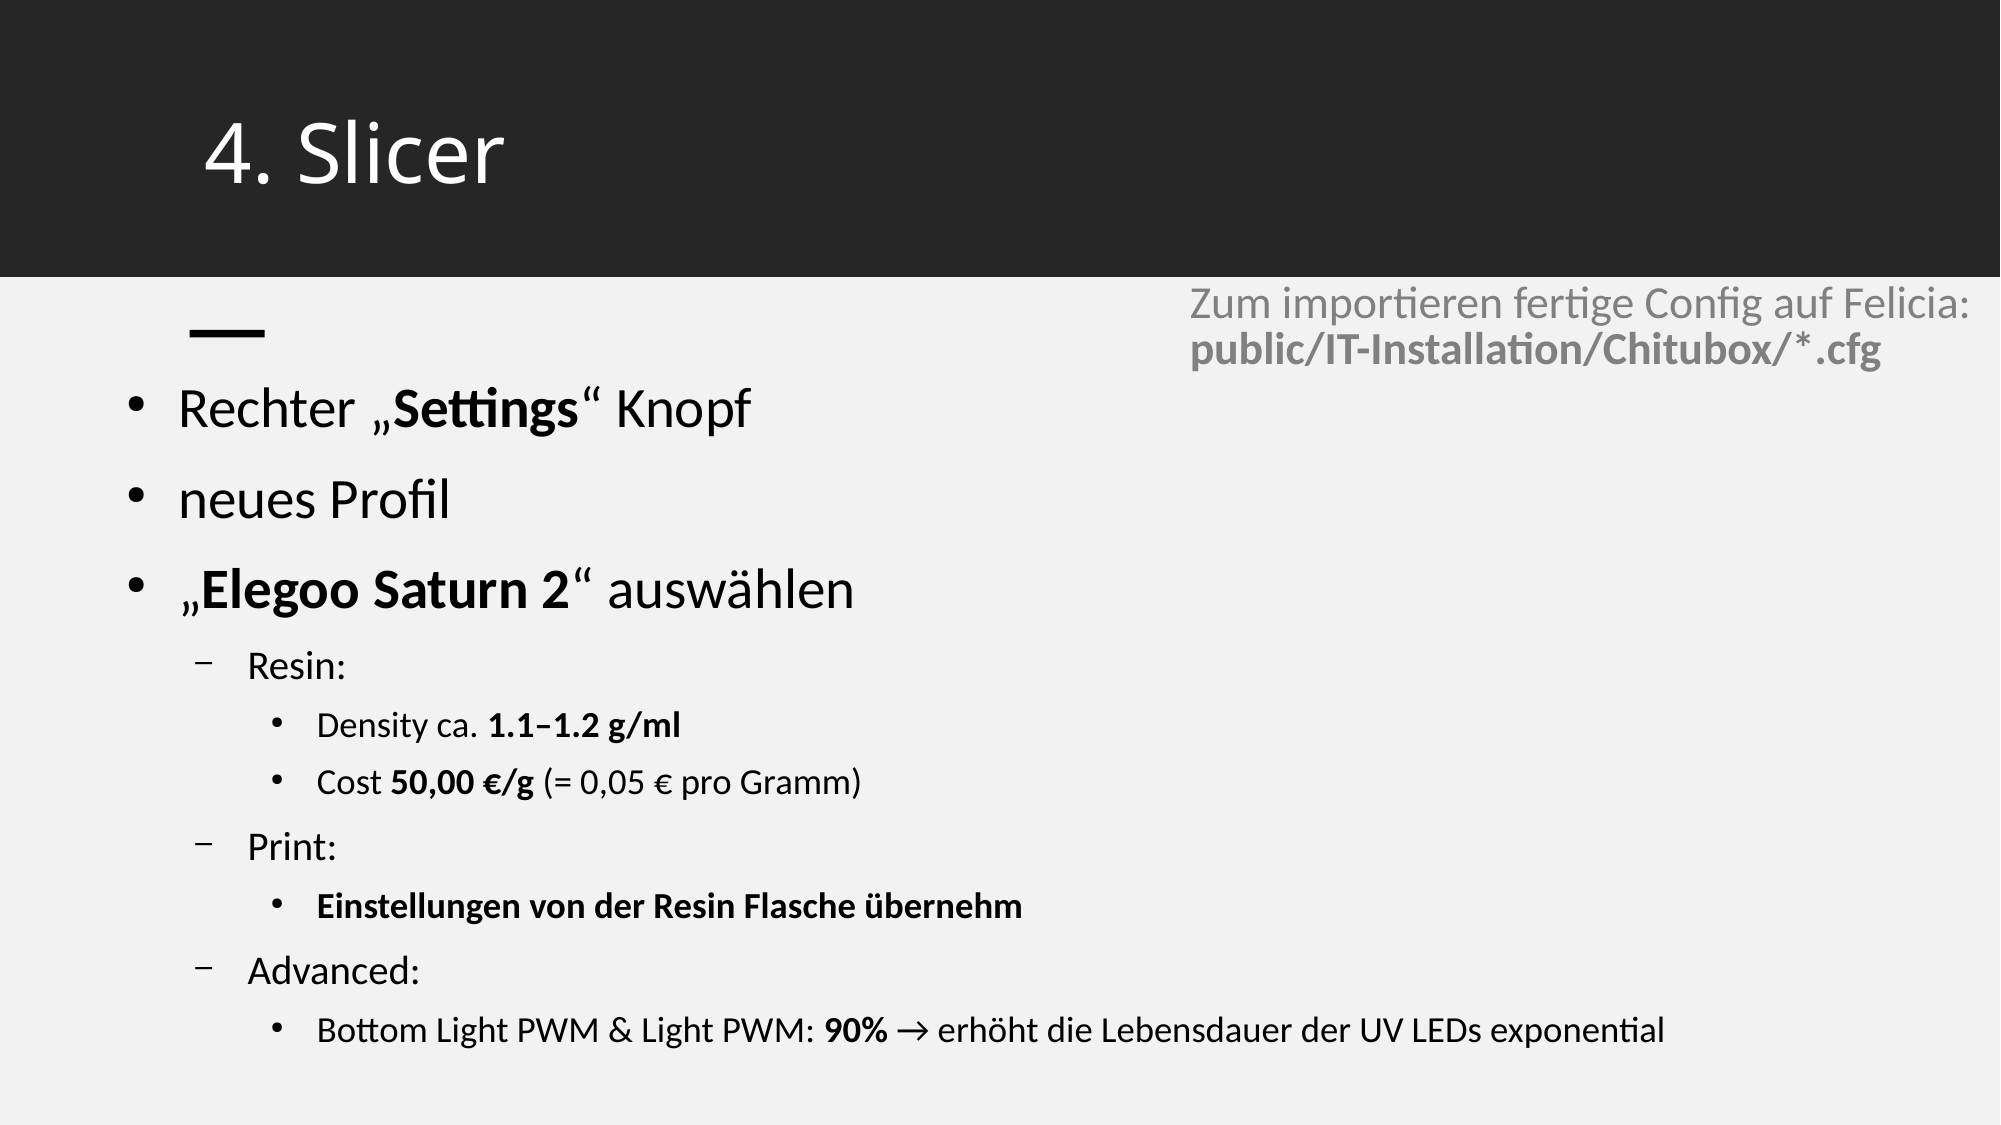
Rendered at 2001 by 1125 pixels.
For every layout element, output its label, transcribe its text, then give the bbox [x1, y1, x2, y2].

text_box [0, 0, 2000, 1125]
text_box Zum importieren fertige Config auf Felicia: public/IT-Installation/Chitubox/*.cfg [1175, 277, 2000, 404]
list Rechter „Settings“ Knopf neues Profil „Elegoo Saturn 2“ auswählen Resin: Density ca. 1.1–1.2 g/ml Cost 50,00 €/g (= 0,05 € pro Gramm) Print: Einstellungen von der Resin Flasche übernehm Advanced: Bottom Light PWM & Light PWM: 90% → erhöht die Lebensdauer der UV LEDs exponential [93, 370, 1835, 1065]
title 4. Slicer [189, 104, 1812, 253]
